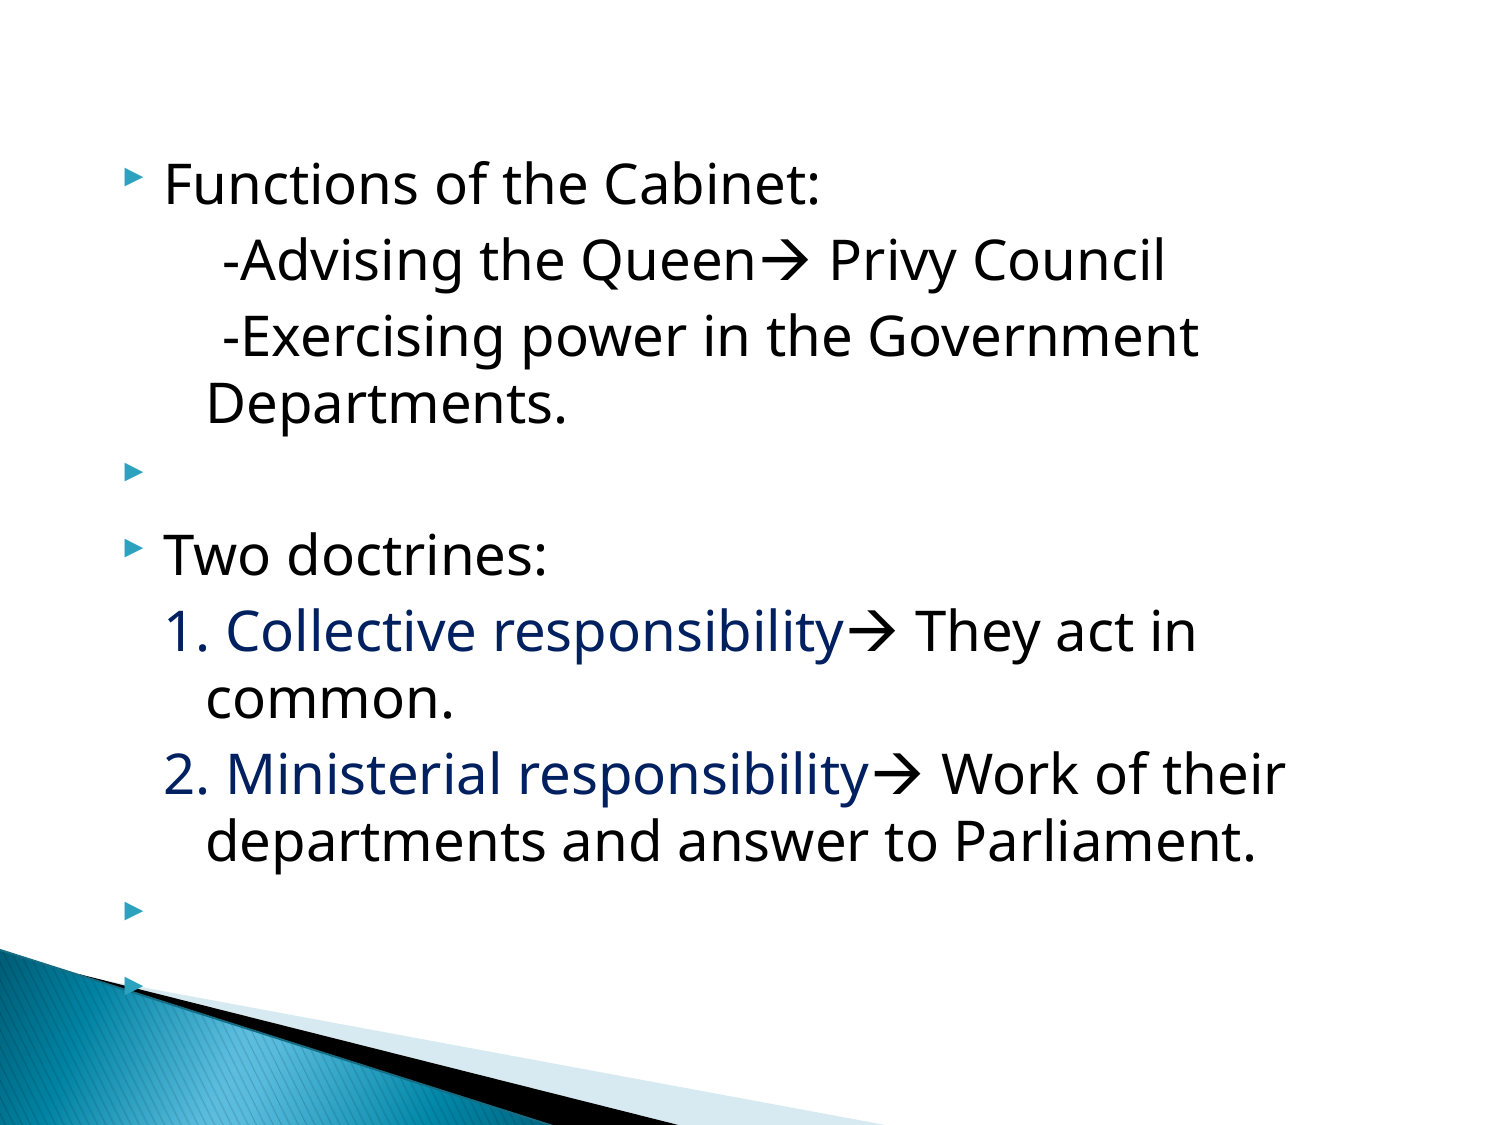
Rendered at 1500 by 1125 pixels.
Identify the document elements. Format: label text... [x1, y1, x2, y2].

list Functions of the Cabinet: -Advising the Queen Privy Council -Exercising power in the Government Departments. Two doctrines: 1. Collective responsibility They act in common. 2. Ministerial responsibility Work of their departments and answer to Parliament. [70, 140, 1421, 884]
